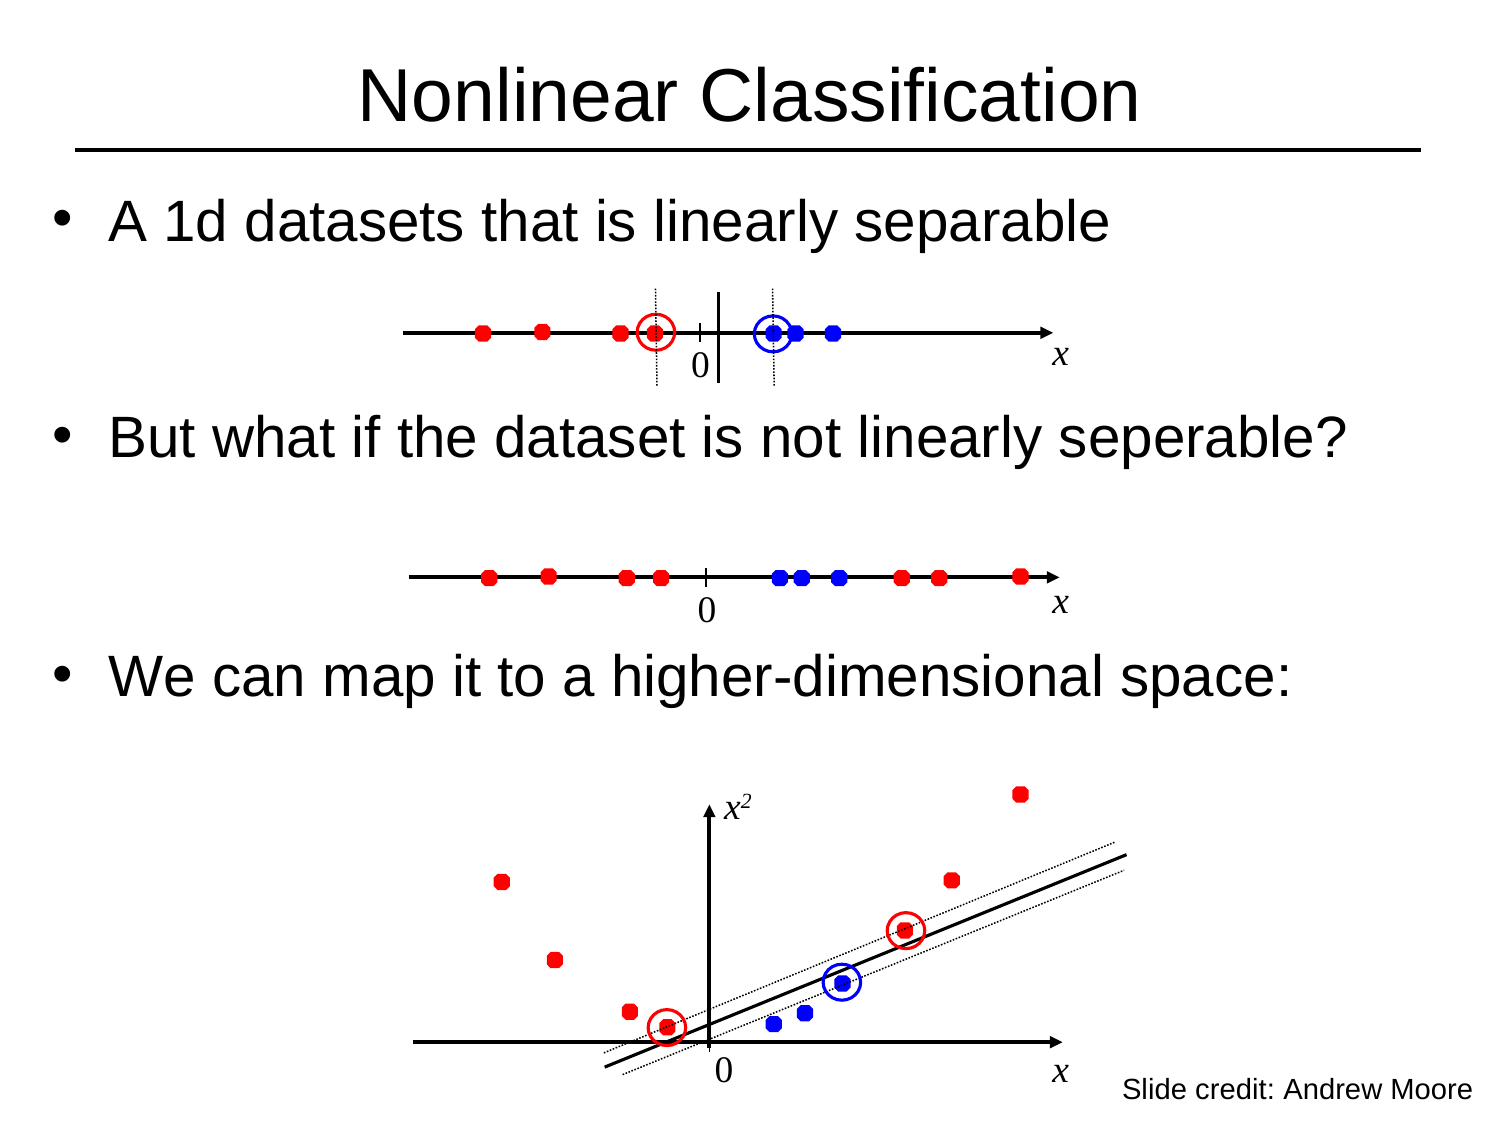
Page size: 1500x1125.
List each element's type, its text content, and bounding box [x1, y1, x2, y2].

text_box [794, 570, 810, 586]
text_box x [1037, 567, 1113, 629]
text_box [766, 1016, 782, 1032]
text_box A 1d datasets that is linearly separable But what if the dataset is not linearly seperable? We can map it to a higher-dimensional space: [37, 174, 1476, 1000]
text_box x [1037, 320, 1113, 381]
text_box [931, 570, 947, 586]
text_box [825, 326, 841, 341]
text_box [613, 326, 628, 341]
text_box [894, 570, 910, 586]
text_box x [1037, 1037, 1113, 1098]
title Nonlinear Classification [75, 38, 1426, 144]
text_box [494, 874, 510, 890]
text_box [619, 570, 635, 586]
text_box 0 [676, 332, 733, 394]
text_box 0 [699, 1044, 757, 1098]
text_box [647, 326, 663, 341]
text_box [660, 1019, 674, 1028]
text_box [660, 1025, 675, 1035]
text_box x2 [709, 774, 785, 836]
text_box [547, 952, 563, 968]
text_box [535, 324, 550, 340]
text_box [835, 976, 850, 986]
text_box [897, 923, 911, 930]
text_box [836, 983, 850, 991]
text_box [1013, 787, 1028, 802]
text_box [475, 326, 491, 341]
text_box Slide credit: Andrew Moore [1107, 1062, 1489, 1113]
text_box [1013, 569, 1028, 584]
text_box [897, 926, 913, 938]
text_box [622, 1004, 638, 1019]
text_box 0 [682, 577, 740, 638]
text_box [653, 570, 669, 586]
text_box [944, 873, 960, 888]
text_box [792, 326, 803, 341]
text_box [766, 326, 781, 341]
text_box [541, 569, 556, 584]
text_box [772, 570, 788, 586]
text_box [831, 570, 847, 586]
text_box [797, 1005, 813, 1021]
text_box [481, 570, 497, 586]
